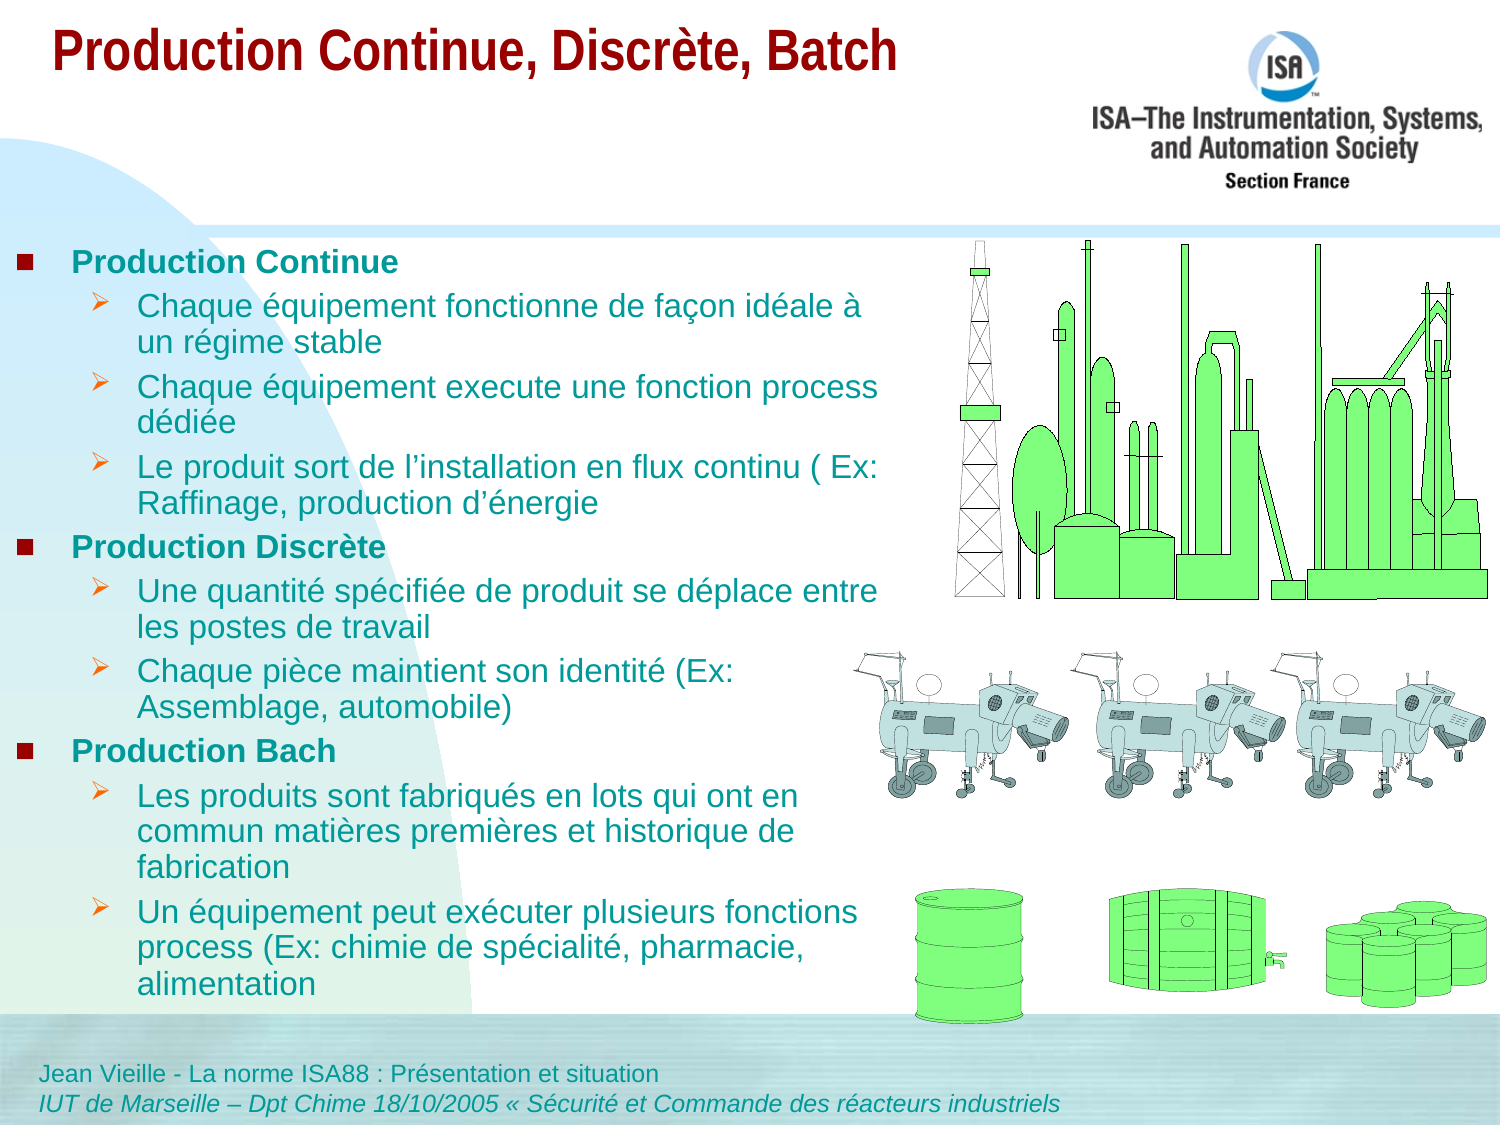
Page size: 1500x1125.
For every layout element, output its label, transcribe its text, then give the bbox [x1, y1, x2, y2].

text_box [1426, 294, 1432, 371]
picture [0, 887, 1500, 1125]
text_box [1182, 245, 1188, 554]
text_box [1442, 379, 1480, 569]
text_box [1333, 319, 1425, 385]
text_box [1149, 423, 1157, 456]
text_box [1195, 332, 1240, 554]
text_box [1177, 431, 1258, 599]
text_box [1086, 250, 1090, 513]
picture [1108, 887, 1288, 993]
text_box [1120, 422, 1172, 537]
text_box [1369, 388, 1390, 569]
text_box [1444, 294, 1450, 371]
picture [1325, 900, 1488, 1009]
picture [1092, 31, 1483, 194]
text_box [1107, 403, 1114, 412]
text_box [1314, 245, 1322, 569]
text_box [1120, 538, 1174, 598]
text_box [1259, 449, 1293, 580]
text_box [1059, 330, 1065, 340]
text_box [1442, 371, 1450, 378]
text_box [1347, 388, 1368, 569]
text_box [1430, 300, 1446, 323]
text_box [1272, 581, 1305, 599]
text_box [1413, 379, 1434, 569]
text_box [1435, 341, 1441, 569]
text_box [1247, 380, 1252, 430]
text_box [1055, 527, 1119, 598]
text_box [1324, 388, 1347, 569]
text_box [1391, 389, 1413, 569]
picture [851, 650, 1488, 800]
text_box [1426, 371, 1434, 378]
text_box [1446, 283, 1451, 293]
text_box [1425, 283, 1430, 293]
picture [953, 237, 1007, 600]
text_box [1308, 570, 1487, 599]
title Production Continue, Discrète, Batch [37, 12, 1088, 201]
text_box [1012, 301, 1119, 598]
list Production Continue Chaque équipement fonctionne de façon idéale à un régime stable Chaque équipement execute une fonction process dédiée Le produit sort de l’installation en flux continu ( Ex: Raffinage, production d’énergie Production Discrète Une quantité spécifiée de produit se déplace entre les postes de travail Chaque pièce maintient son identité (Ex: Assemblage, automobile) Production Bach Les produits sont fabriqués en lots qui ont en commun matières premières et historique de fabrication Un équipement peut exécuter plusieurs fonctions process (Ex: chimie de spécialité, pharmacie, alimentation [0, 237, 901, 1056]
